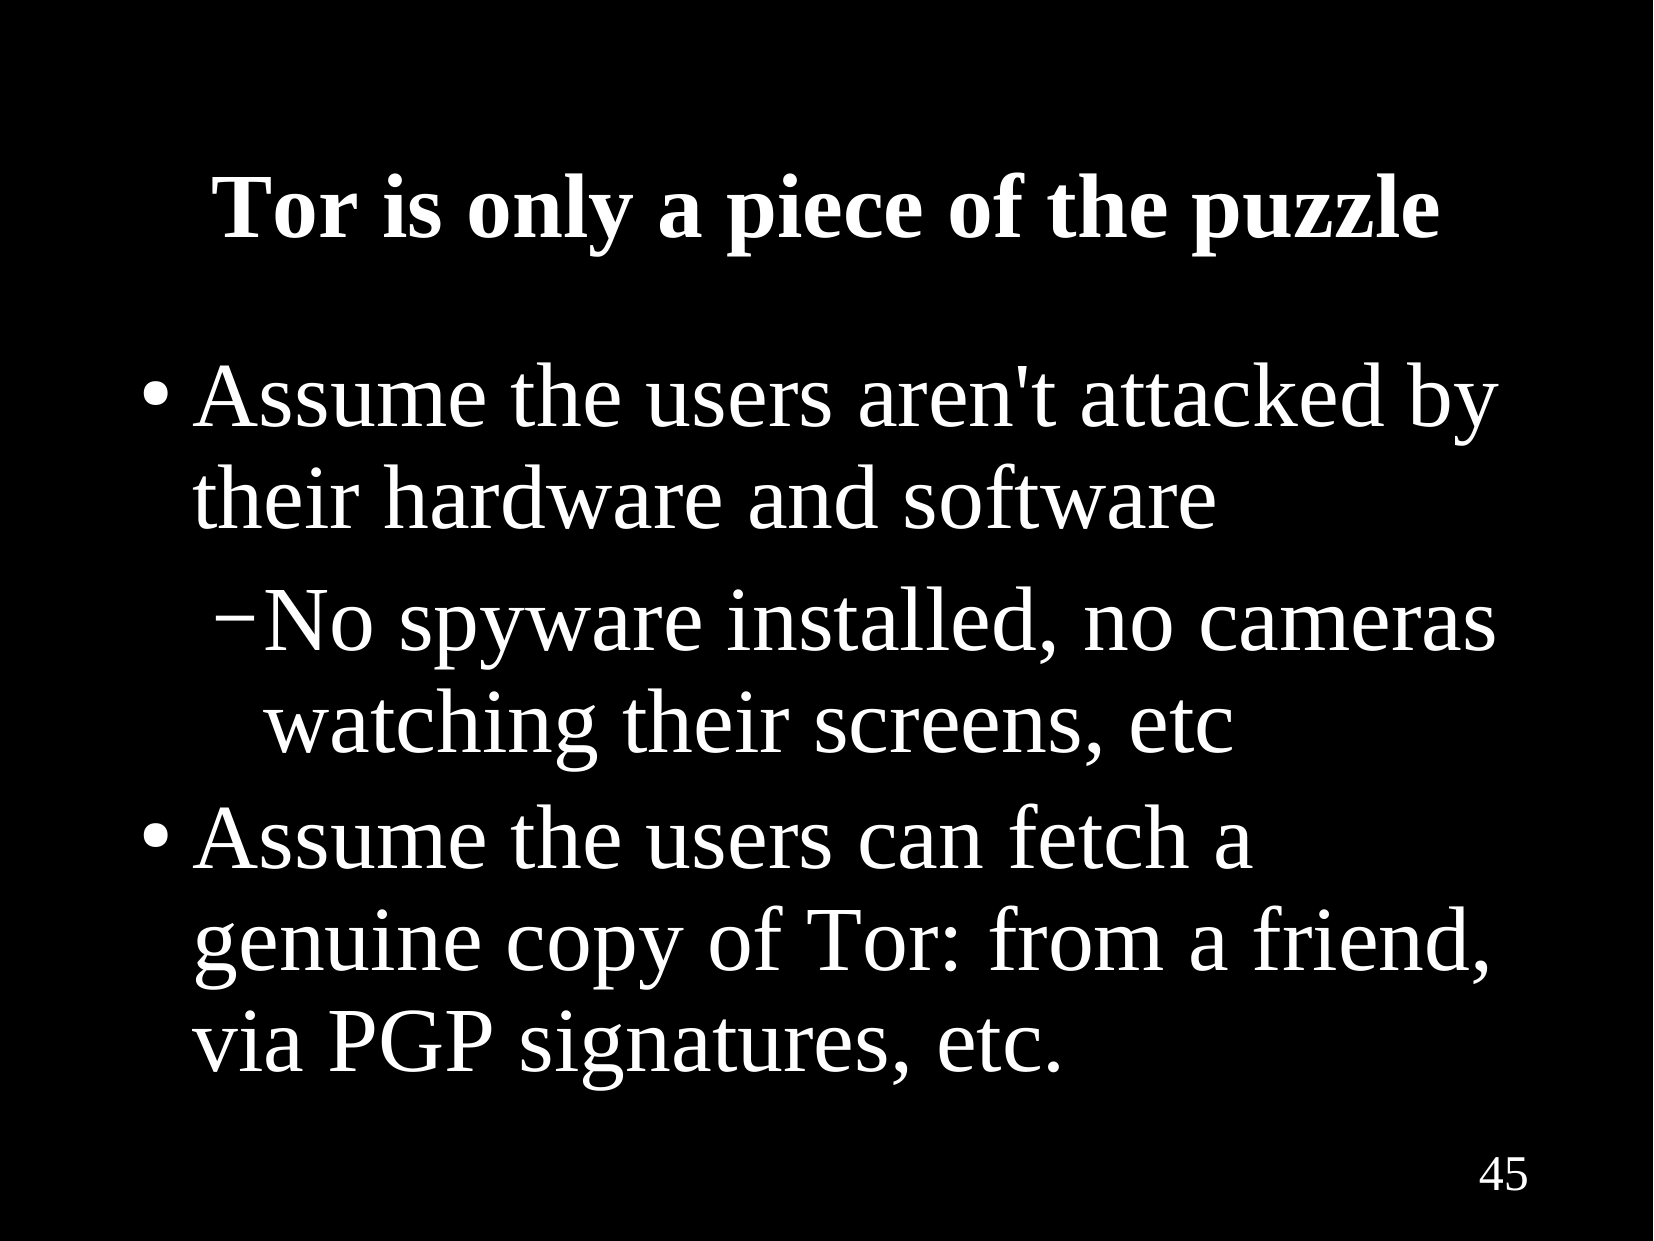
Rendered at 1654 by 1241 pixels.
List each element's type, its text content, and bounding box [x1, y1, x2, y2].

list Assume the users aren't attacked by their hardware and software No spyware installed, no cameras watching their screens, etc Assume the users can fetch a genuine copy of Tor: from a friend, via PGP signatures, etc. [121, 344, 1534, 1127]
title Tor is only a piece of the puzzle [121, 102, 1534, 311]
